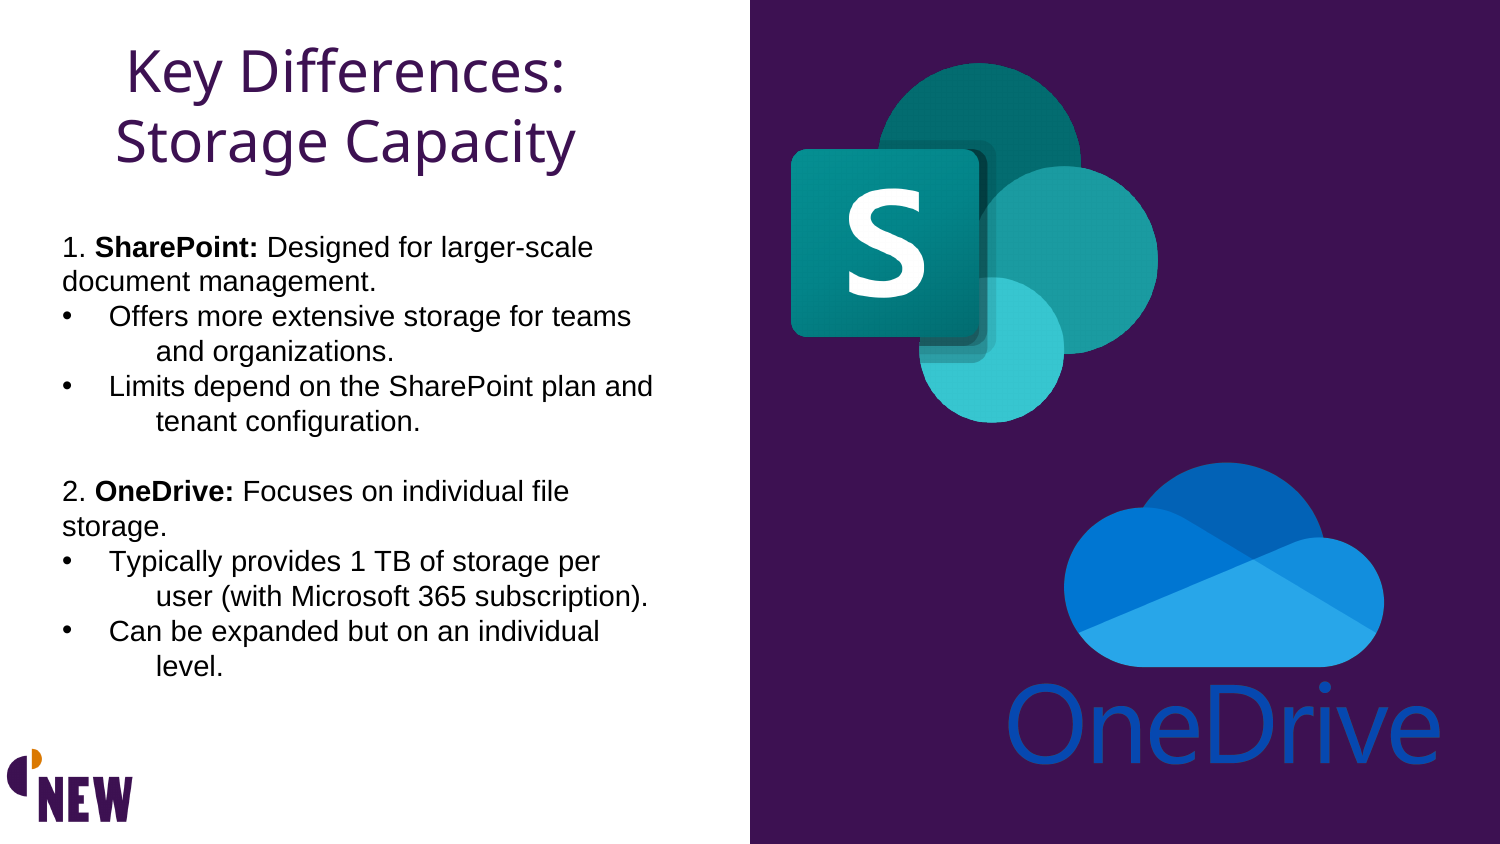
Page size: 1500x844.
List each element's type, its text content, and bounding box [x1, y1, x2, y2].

picture [791, 63, 1158, 423]
title Key Differences: Storage Capacity [13, 0, 678, 190]
text_box 1. SharePoint: Designed for larger-scale document management. Offers more extensive storage for teams and organizations. Limits depend on the SharePoint plan and tenant configuration. 2. OneDrive: Focuses on individual file storage. Typically provides 1 TB of storage per user (with Microsoft 365 subscription). Can be expanded but on an individual level. [47, 220, 678, 731]
picture [947, 458, 1500, 769]
